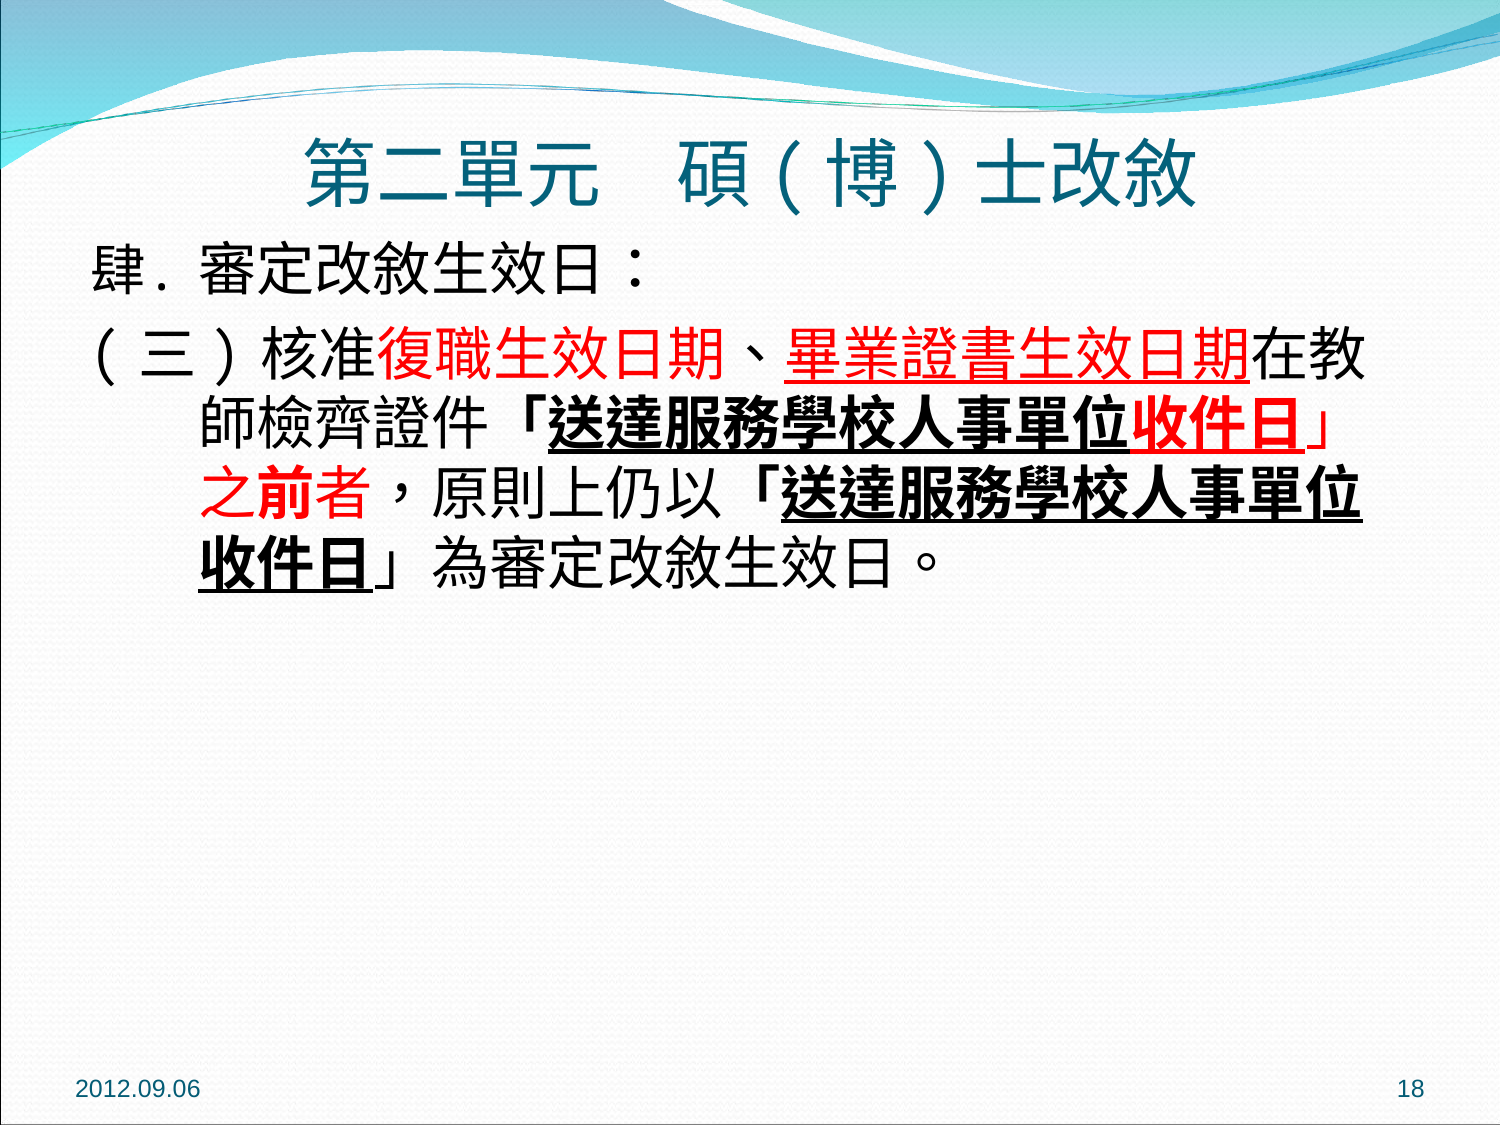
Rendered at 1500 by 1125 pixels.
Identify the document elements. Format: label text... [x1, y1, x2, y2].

text_box <number> [1299, 1042, 1426, 1103]
text_box 2012.09.06 [74, 1042, 426, 1103]
picture [0, 0, 1500, 1125]
title 第二單元 碩(博)士改敘 [112, 66, 1388, 217]
list 審定改敘生效日： (三)核准復職生效日期、畢業證書生效日期在教師檢齊證件「送達服務學校人事單位收件日」之前者，原則上仍以「送達服務學校人事單位收件日」為審定改敘生效日。 [75, 224, 1426, 1038]
